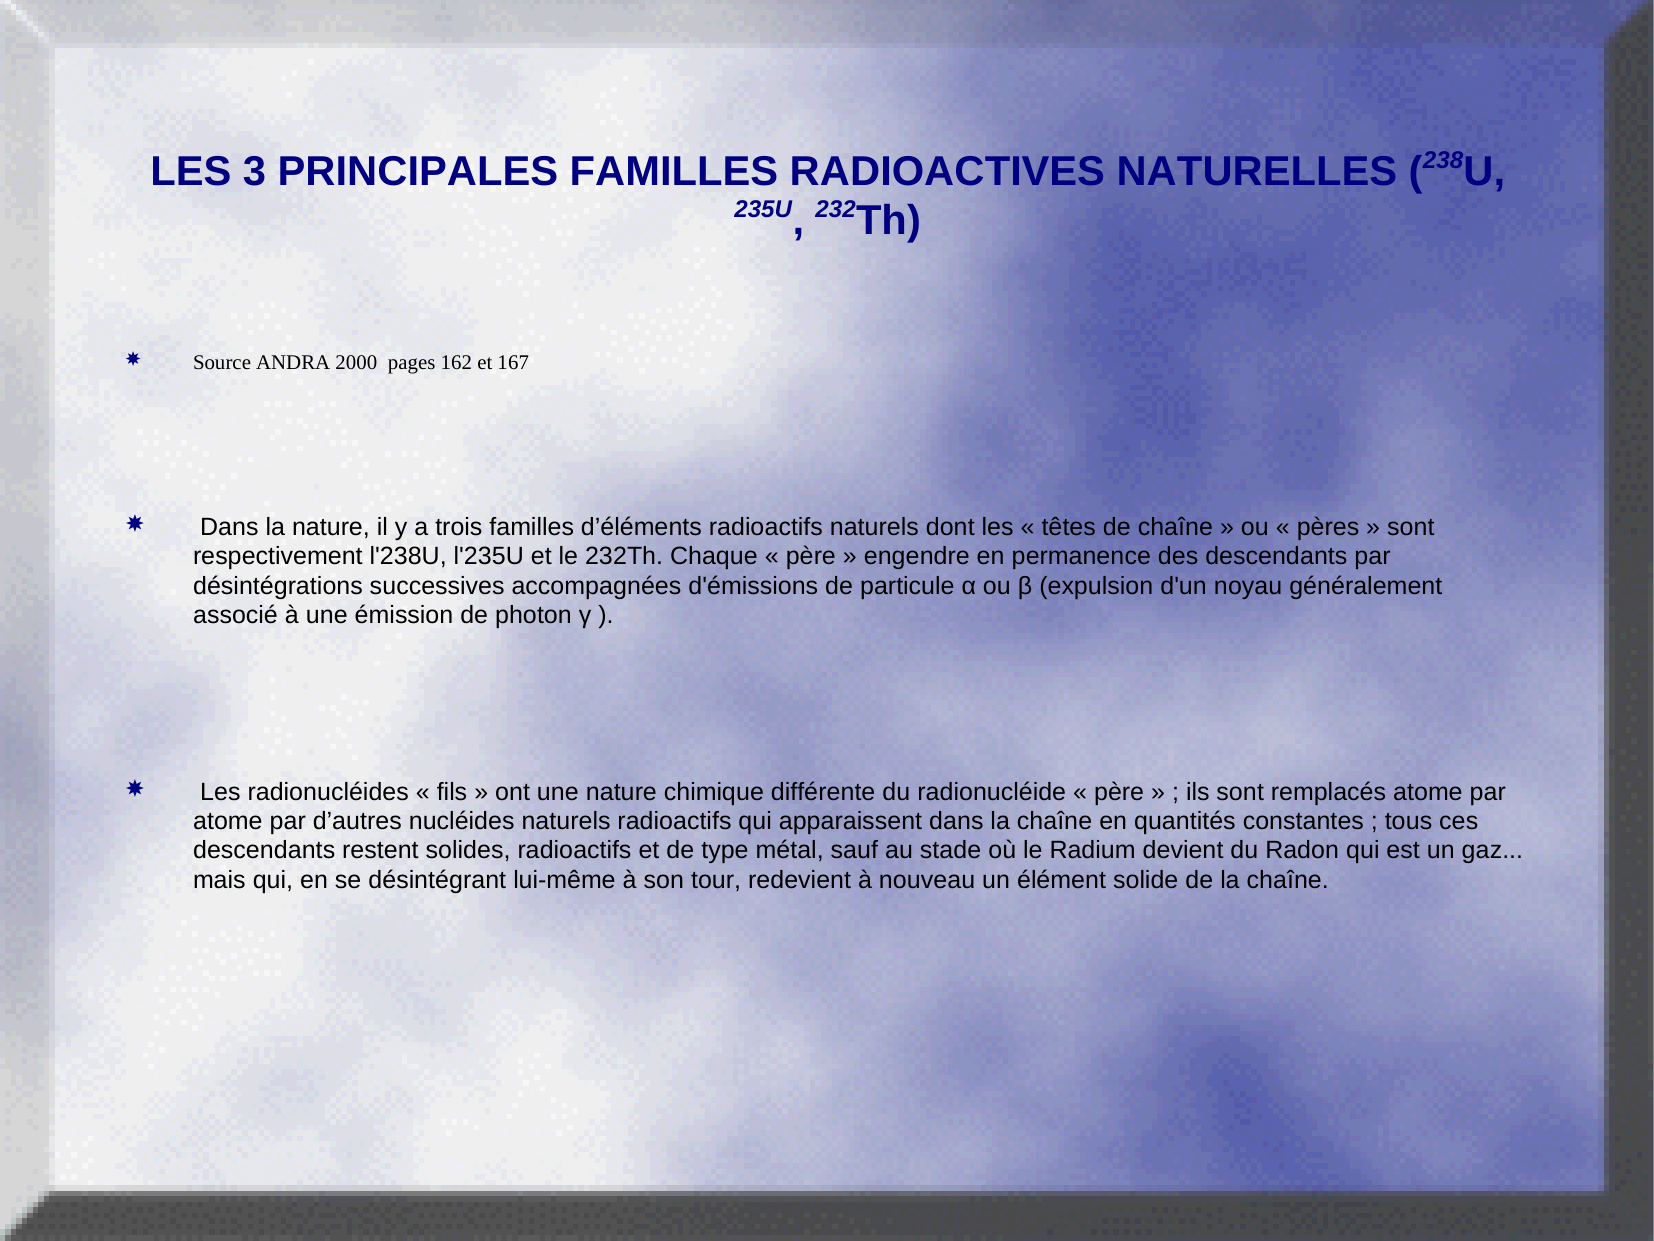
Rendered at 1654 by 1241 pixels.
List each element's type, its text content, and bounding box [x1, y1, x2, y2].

list Source ANDRA 2000 pages 162 et 167 Dans la nature, il y a trois familles d’éléments radioactifs naturels dont les « têtes de chaîne » ou « pères » sont respectivement l'238U, l'235U et le 232Th. Chaque « père » engendre en permanence des descendants par désintégrations successives accompagnées d'émissions de particule α ou β (expulsion d'un noyau généralement associé à une émission de photon γ ). Les radionucléides « fils » ont une nature chimique différente du radionucléide « père » ; ils sont remplacés atome par atome par d’autres nucléides naturels radioactifs qui apparaissent dans la chaîne en quantités constantes ; tous ces descendants restent solides, radioactifs et de type métal, sauf au stade où le Radium devient du Radon qui est un gaz... mais qui, en se désintégrant lui-même à son tour, redevient à nouveau un élément solide de la chaîne. [118, 295, 1531, 1123]
title LES 3 PRINCIPALES FAMILLES RADIOACTIVES NATURELLES (238U, 235U, 232Th) [121, 91, 1534, 299]
picture [0, 0, 1654, 1241]
